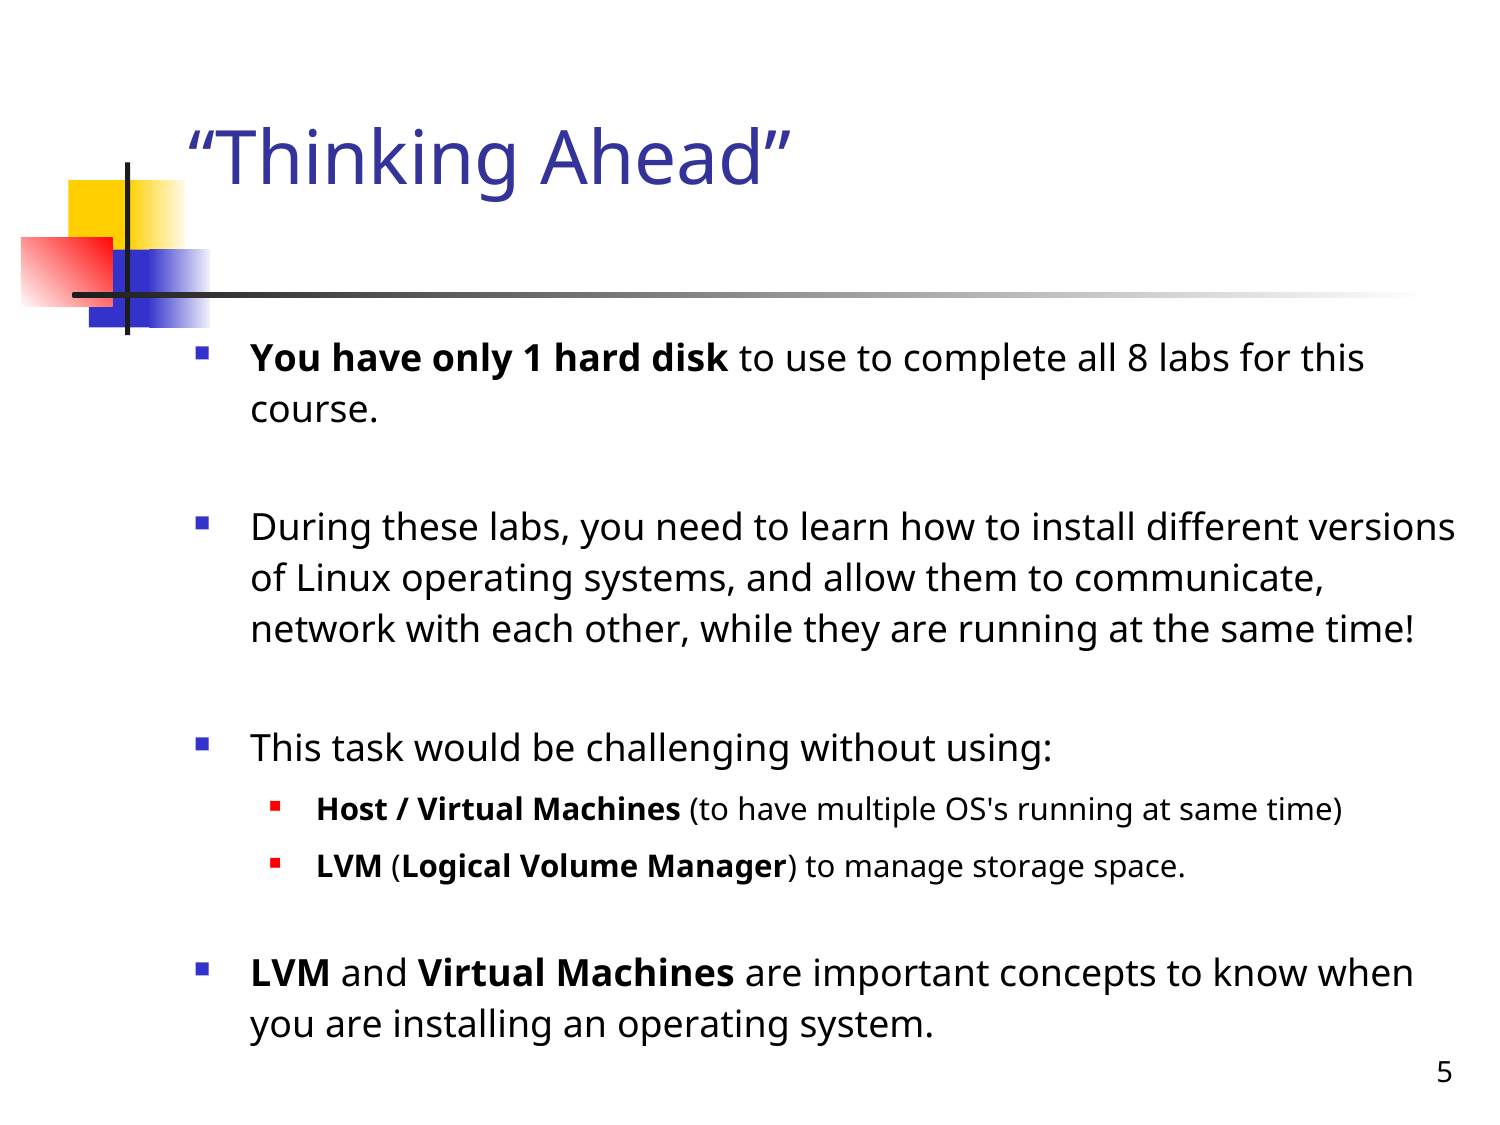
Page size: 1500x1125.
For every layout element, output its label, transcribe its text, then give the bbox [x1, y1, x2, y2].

list You have only 1 hard disk to use to complete all 8 labs for this course. During these labs, you need to learn how to install different versions of Linux operating systems, and allow them to communicate, network with each other, while they are running at the same time! This task would be challenging without using: Host / Virtual Machines (to have multiple OS's running at same time) LVM (Logical Volume Manager) to manage storage space. LVM and Virtual Machines are important concepts to know when you are installing an operating system. [193, 331, 1469, 1059]
title “Thinking Ahead” [188, 42, 1468, 268]
